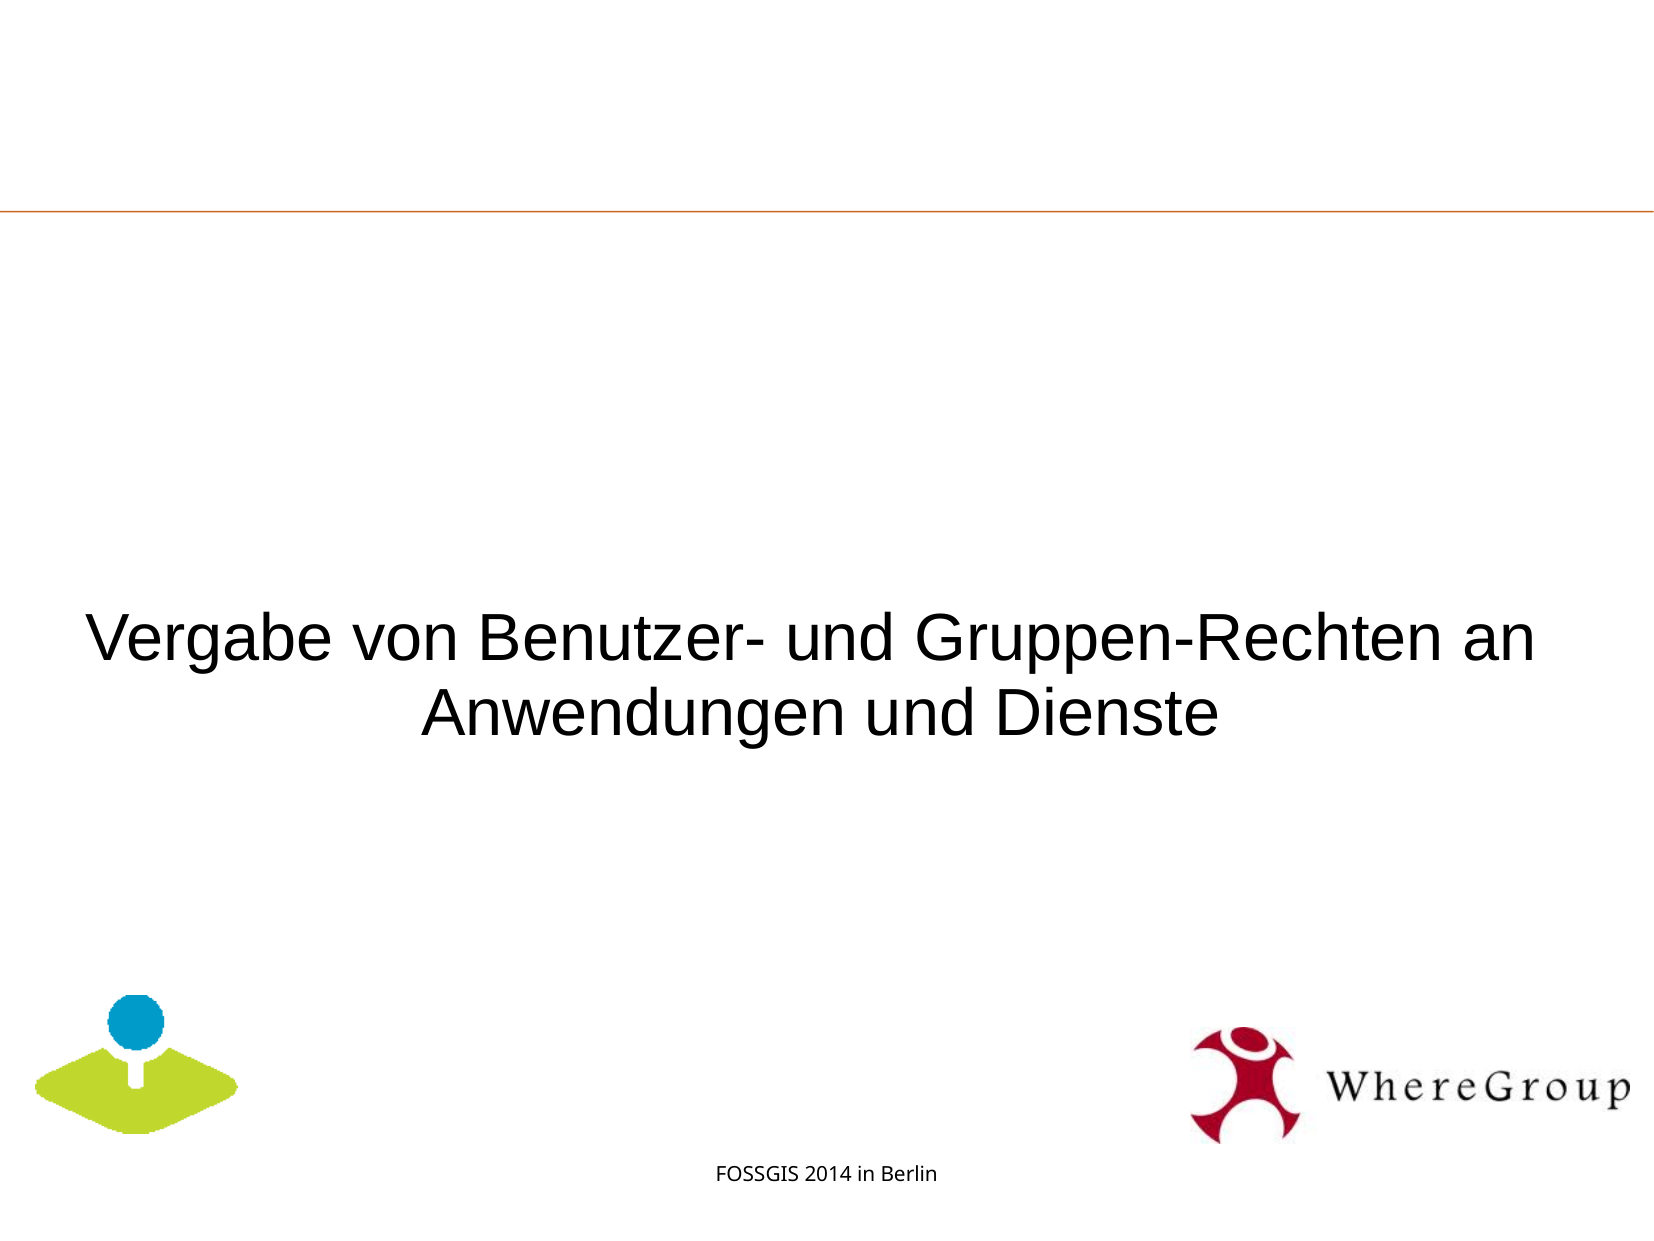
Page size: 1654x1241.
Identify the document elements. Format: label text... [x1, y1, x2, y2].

subtitle Vergabe von Benutzer- und Gruppen-Rechten an Anwendungen und Dienste [76, 177, 1565, 1173]
picture [1565, 1027, 1630, 1144]
picture [35, 995, 76, 1134]
